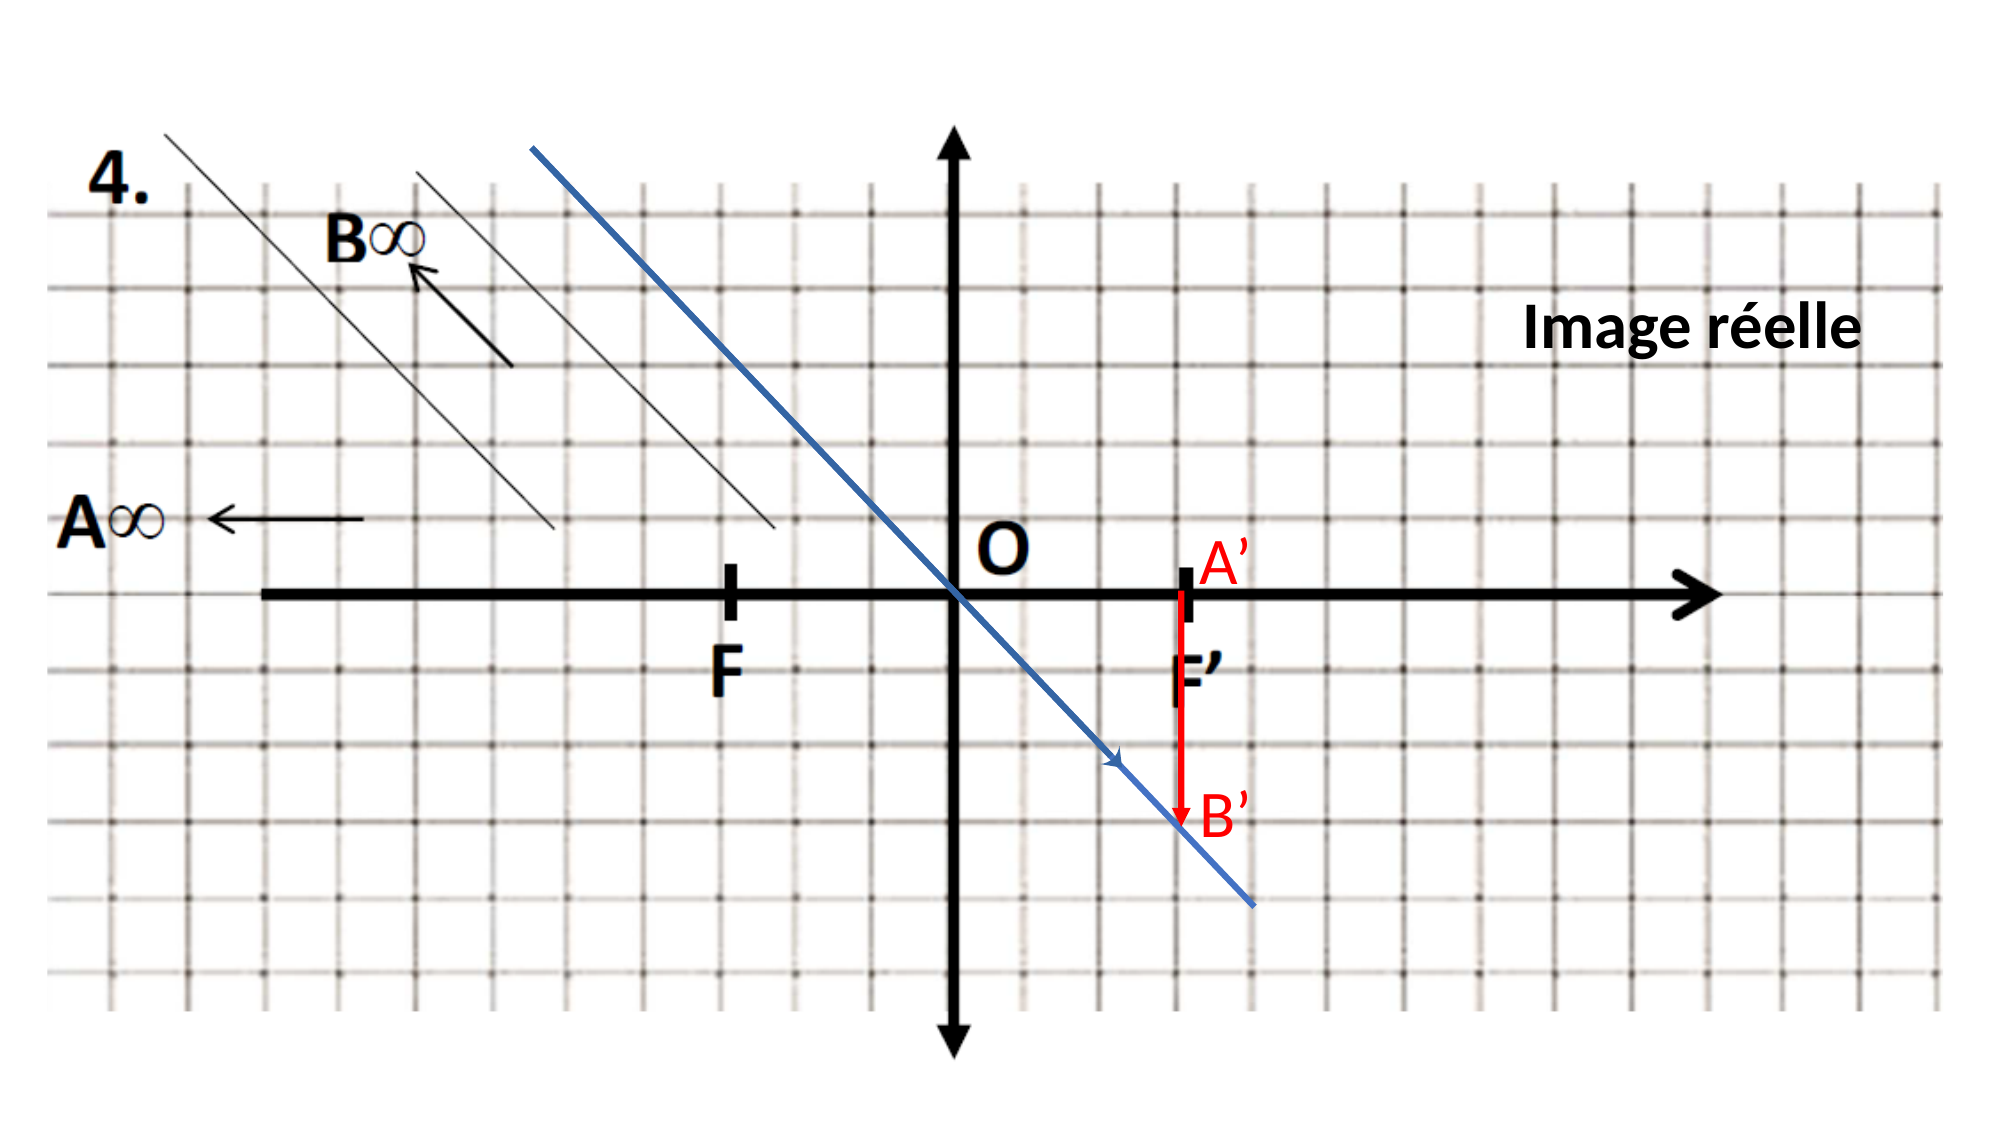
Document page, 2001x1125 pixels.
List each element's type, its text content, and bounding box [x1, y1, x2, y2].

picture [47, 112, 1944, 1069]
text_box A’ [1185, 510, 1268, 606]
text_box B’ [1185, 763, 1268, 859]
text_box Image réelle [1507, 274, 1894, 450]
